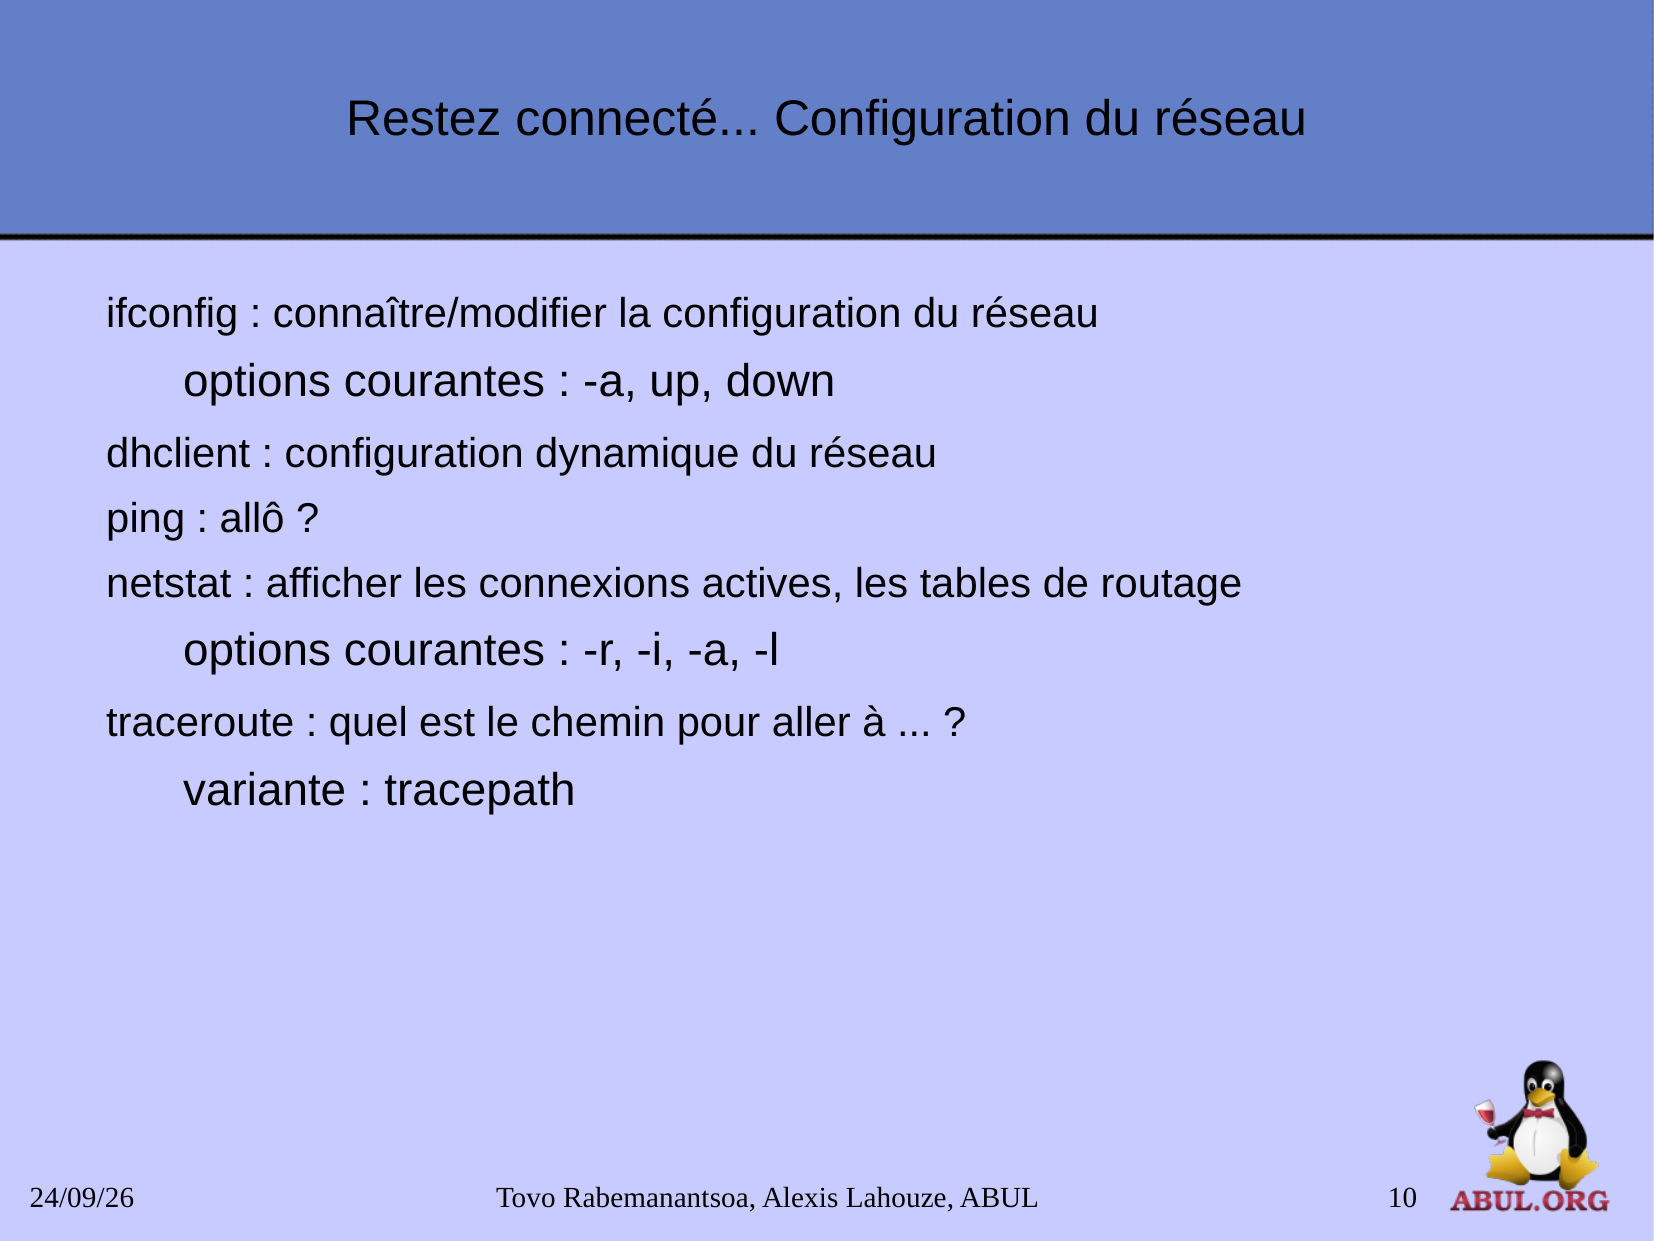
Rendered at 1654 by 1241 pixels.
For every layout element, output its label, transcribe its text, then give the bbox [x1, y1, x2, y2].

picture [0, 0, 1654, 1241]
list ifconfig : connaître/modifier la configuration du réseau options courantes : -a, up, down dhclient : configuration dynamique du réseau ping : allô ? netstat : afficher les connexions actives, les tables de routage options courantes : -r, -i, -a, -l traceroute : quel est le chemin pour aller à ... ? variante : tracepath [88, 290, 1565, 1019]
title Restez connecté... Configuration du réseau [29, 36, 1625, 200]
